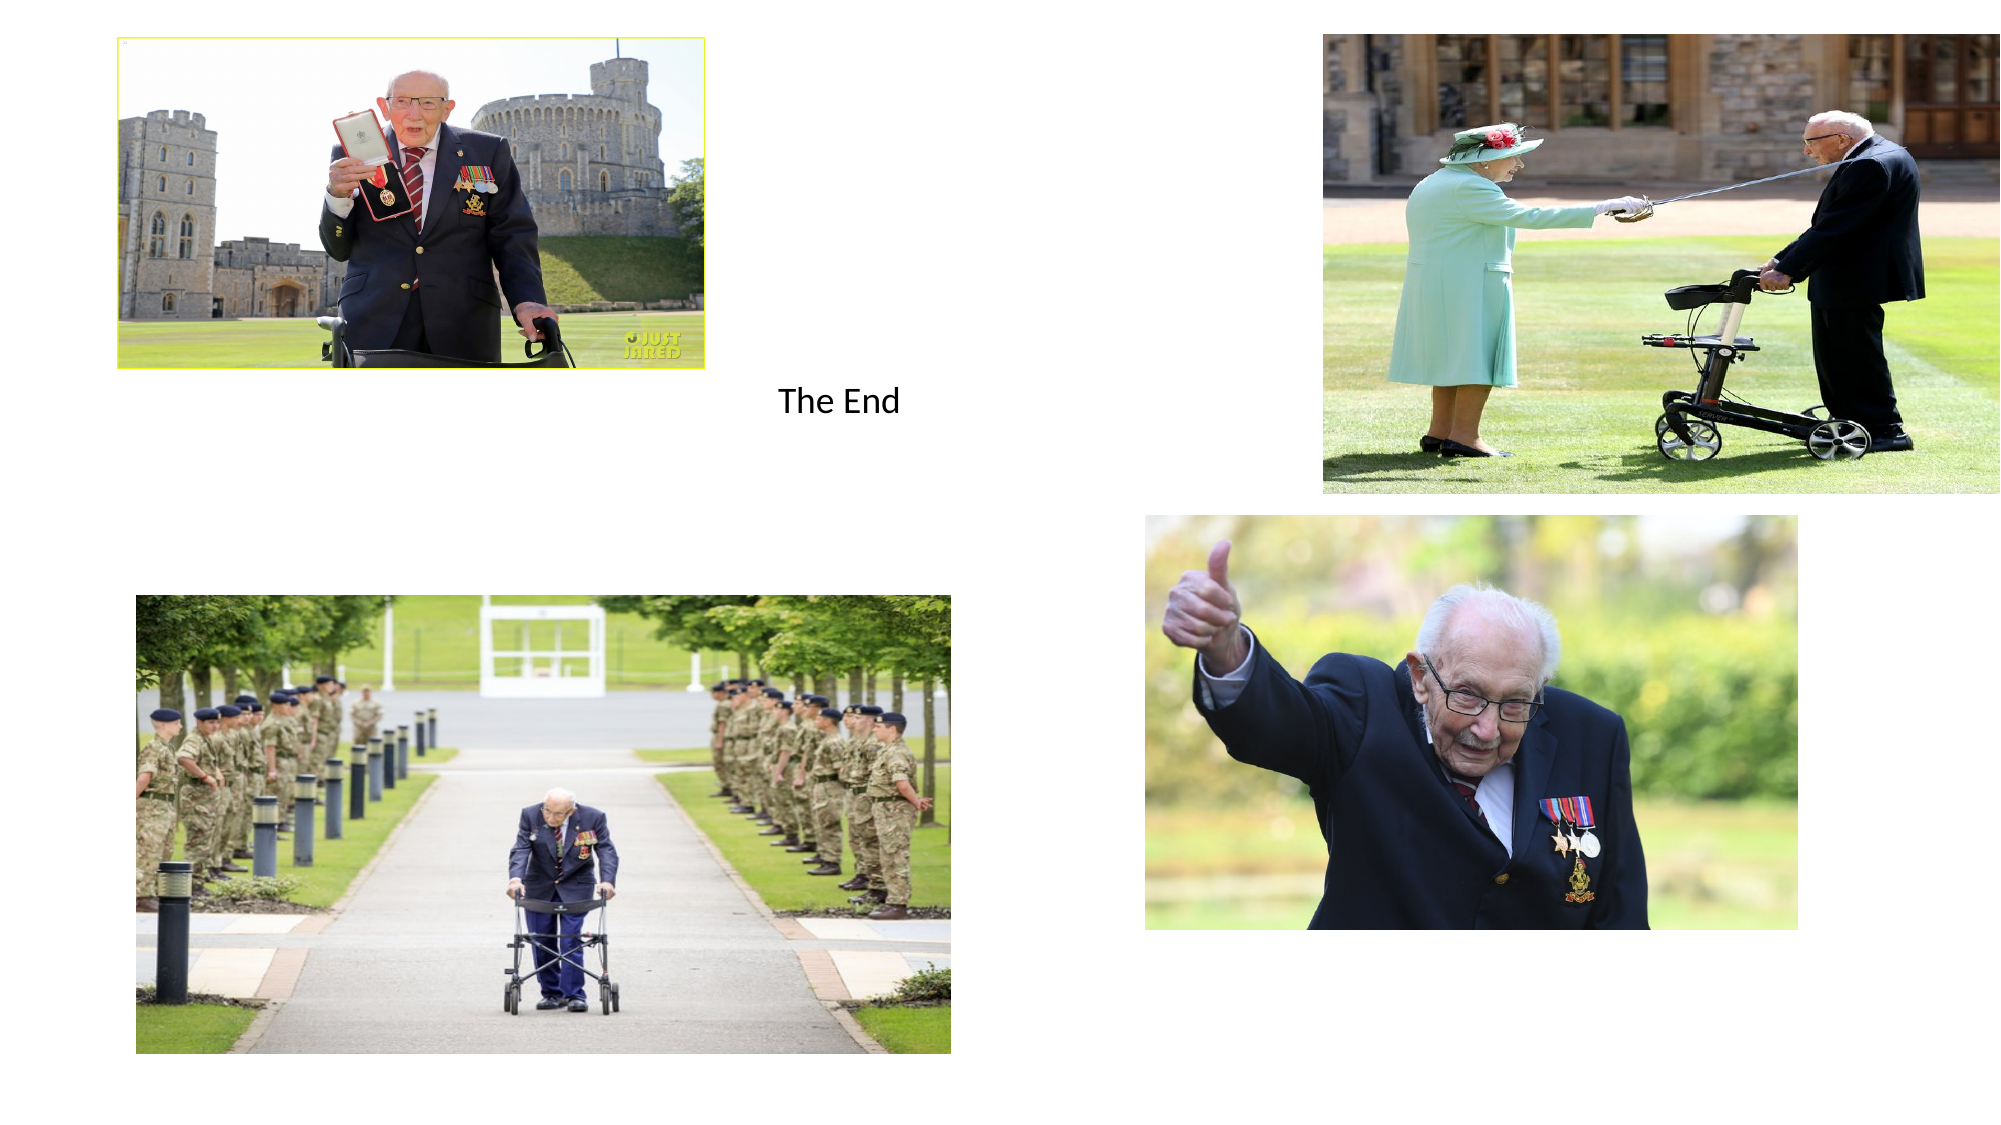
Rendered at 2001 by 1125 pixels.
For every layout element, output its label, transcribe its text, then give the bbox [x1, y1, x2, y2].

picture [136, 595, 951, 1054]
picture [1323, 34, 2000, 494]
text_box The End [763, 368, 1224, 430]
picture [1145, 515, 1798, 930]
picture [117, 37, 705, 369]
